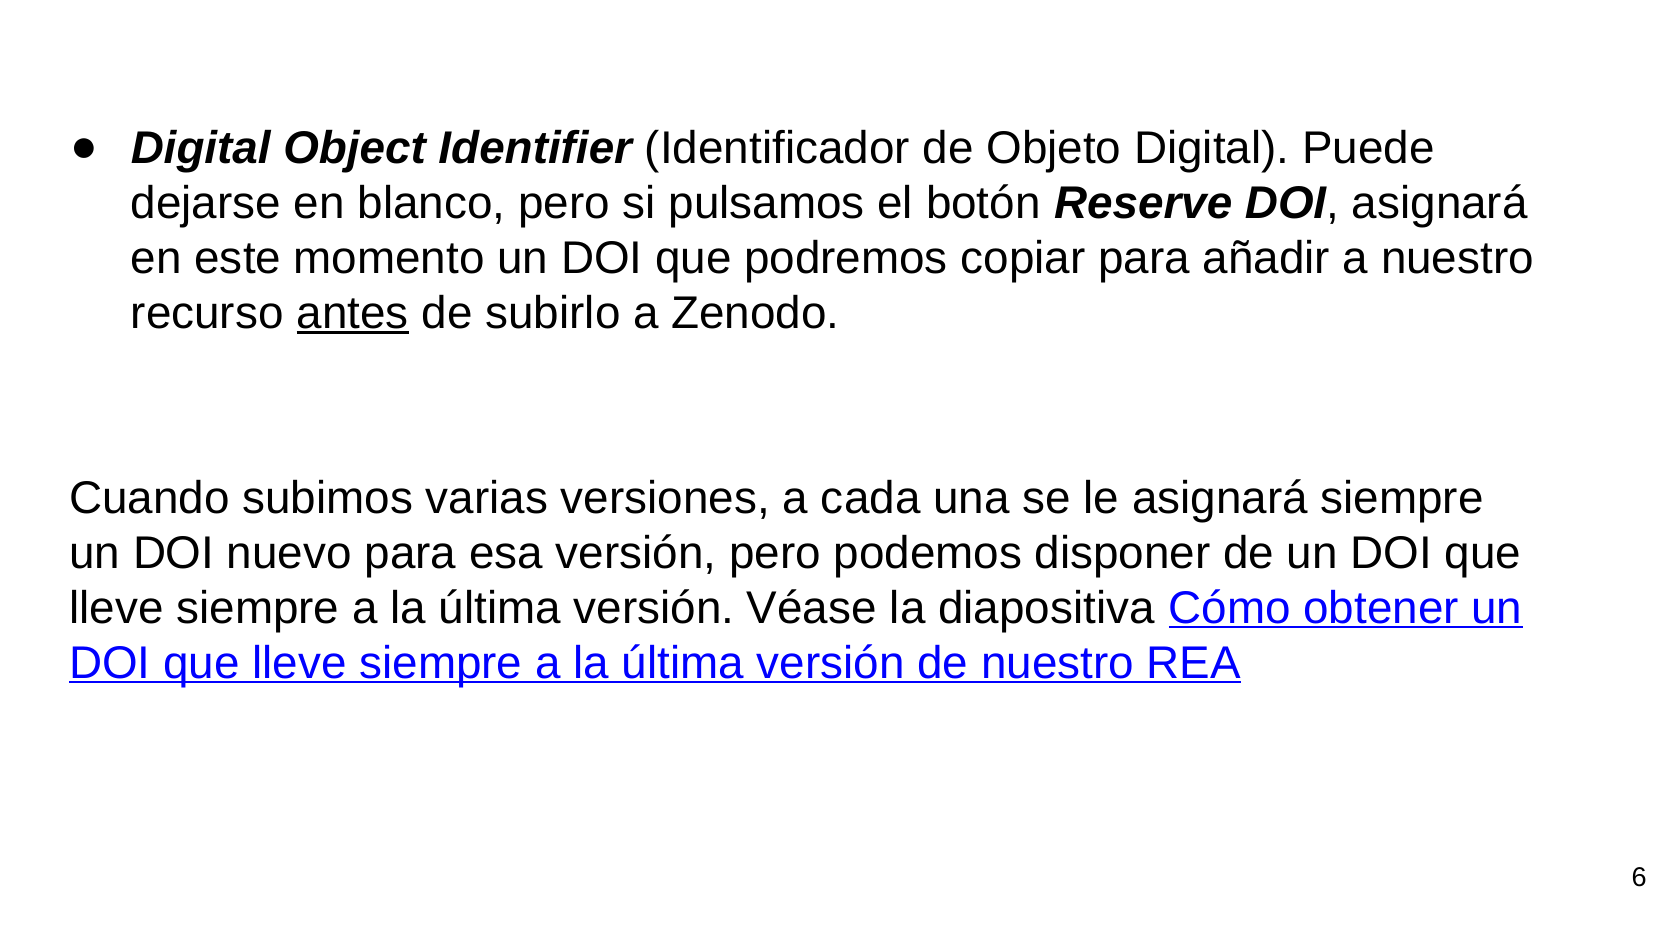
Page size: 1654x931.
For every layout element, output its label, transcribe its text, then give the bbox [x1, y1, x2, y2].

slide_number <number> [1547, 859, 1647, 931]
list Cuando subimos varias versiones, a cada una se le asignará siempre un DOI nuevo para esa versión, pero podemos disponer de un DOI que lleve siempre a la última versión. Véase la diapositiva Cómo obtener un DOI que lleve siempre a la última versión de nuestro REA [69, 467, 1548, 720]
text_box Digital Object Identifier (Identificador de Objeto Digital). Puede dejarse en blanco, pero si pulsamos el botón Reserve DOI, asignará en este momento un DOI que podremos copiar para añadir a nuestro recurso antes de subirlo a Zenodo. [55, 117, 1584, 808]
